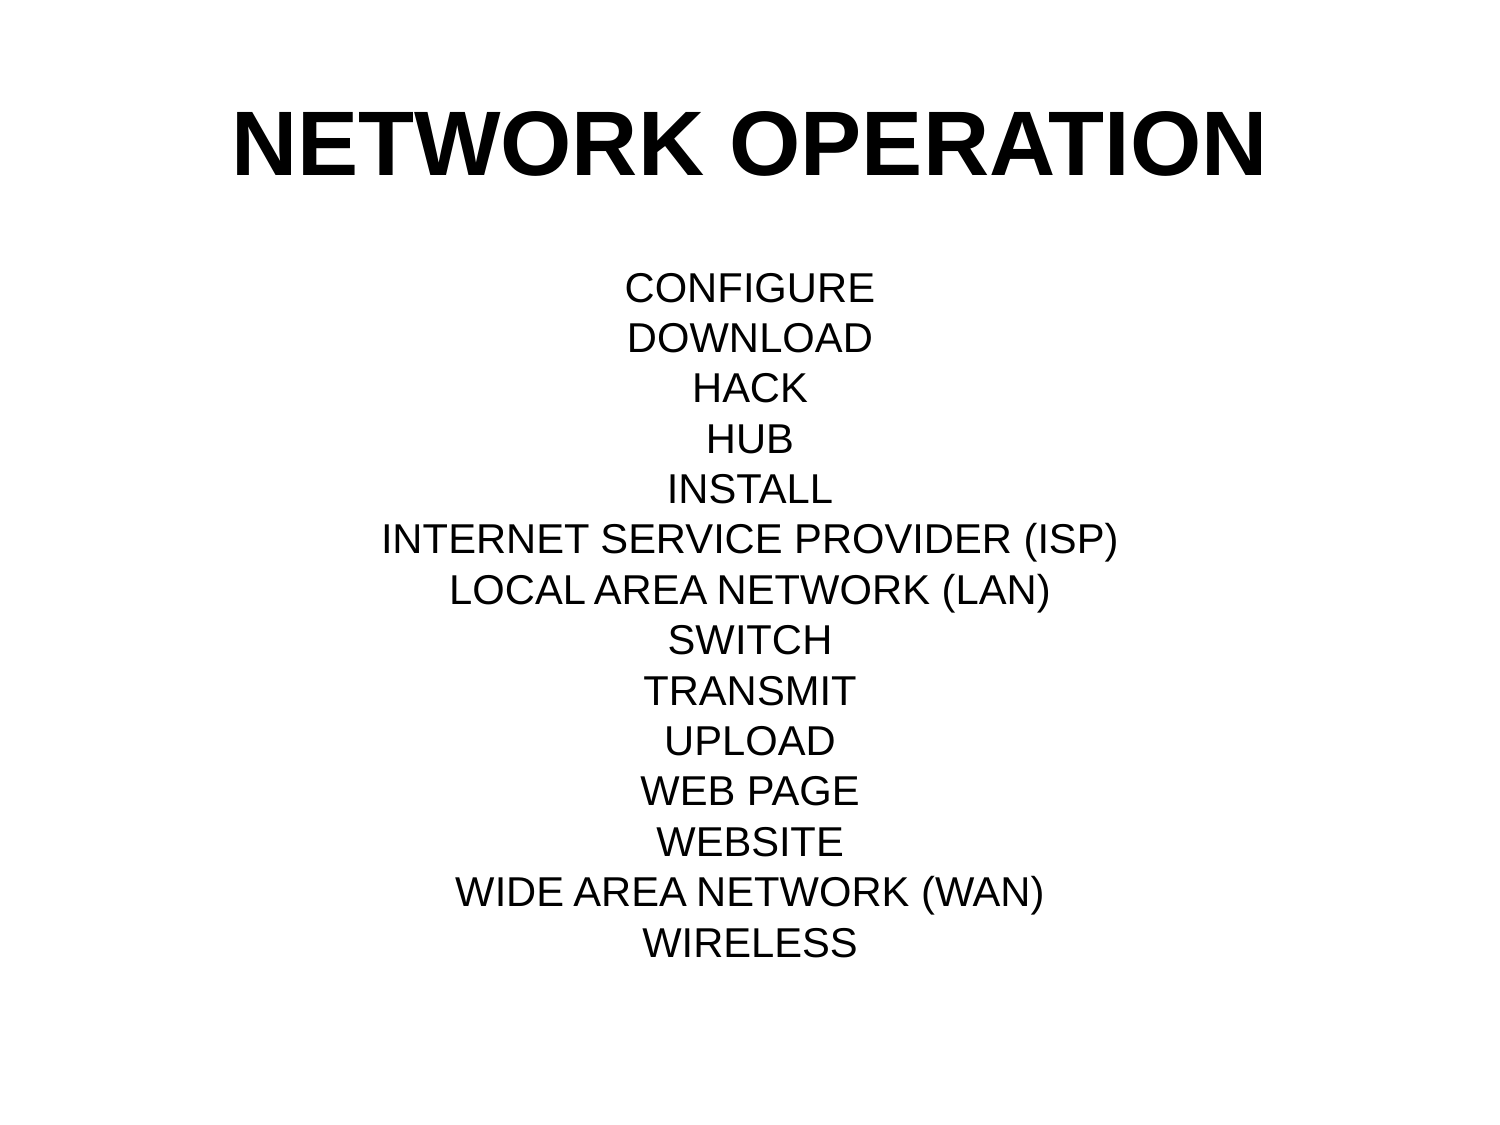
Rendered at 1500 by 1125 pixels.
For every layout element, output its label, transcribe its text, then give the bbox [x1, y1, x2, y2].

list CONFIGURE DOWNLOAD HACK HUB INSTALL INTERNET SERVICE PROVIDER (ISP)‏ LOCAL AREA NETWORK (LAN)‏ SWITCH TRANSMIT UPLOAD WEB PAGE WEBSITE WIDE AREA NETWORK (WAN)‏ WIRELESS [75, 262, 1425, 1006]
title NETWORK OPERATION [75, 45, 1425, 233]
